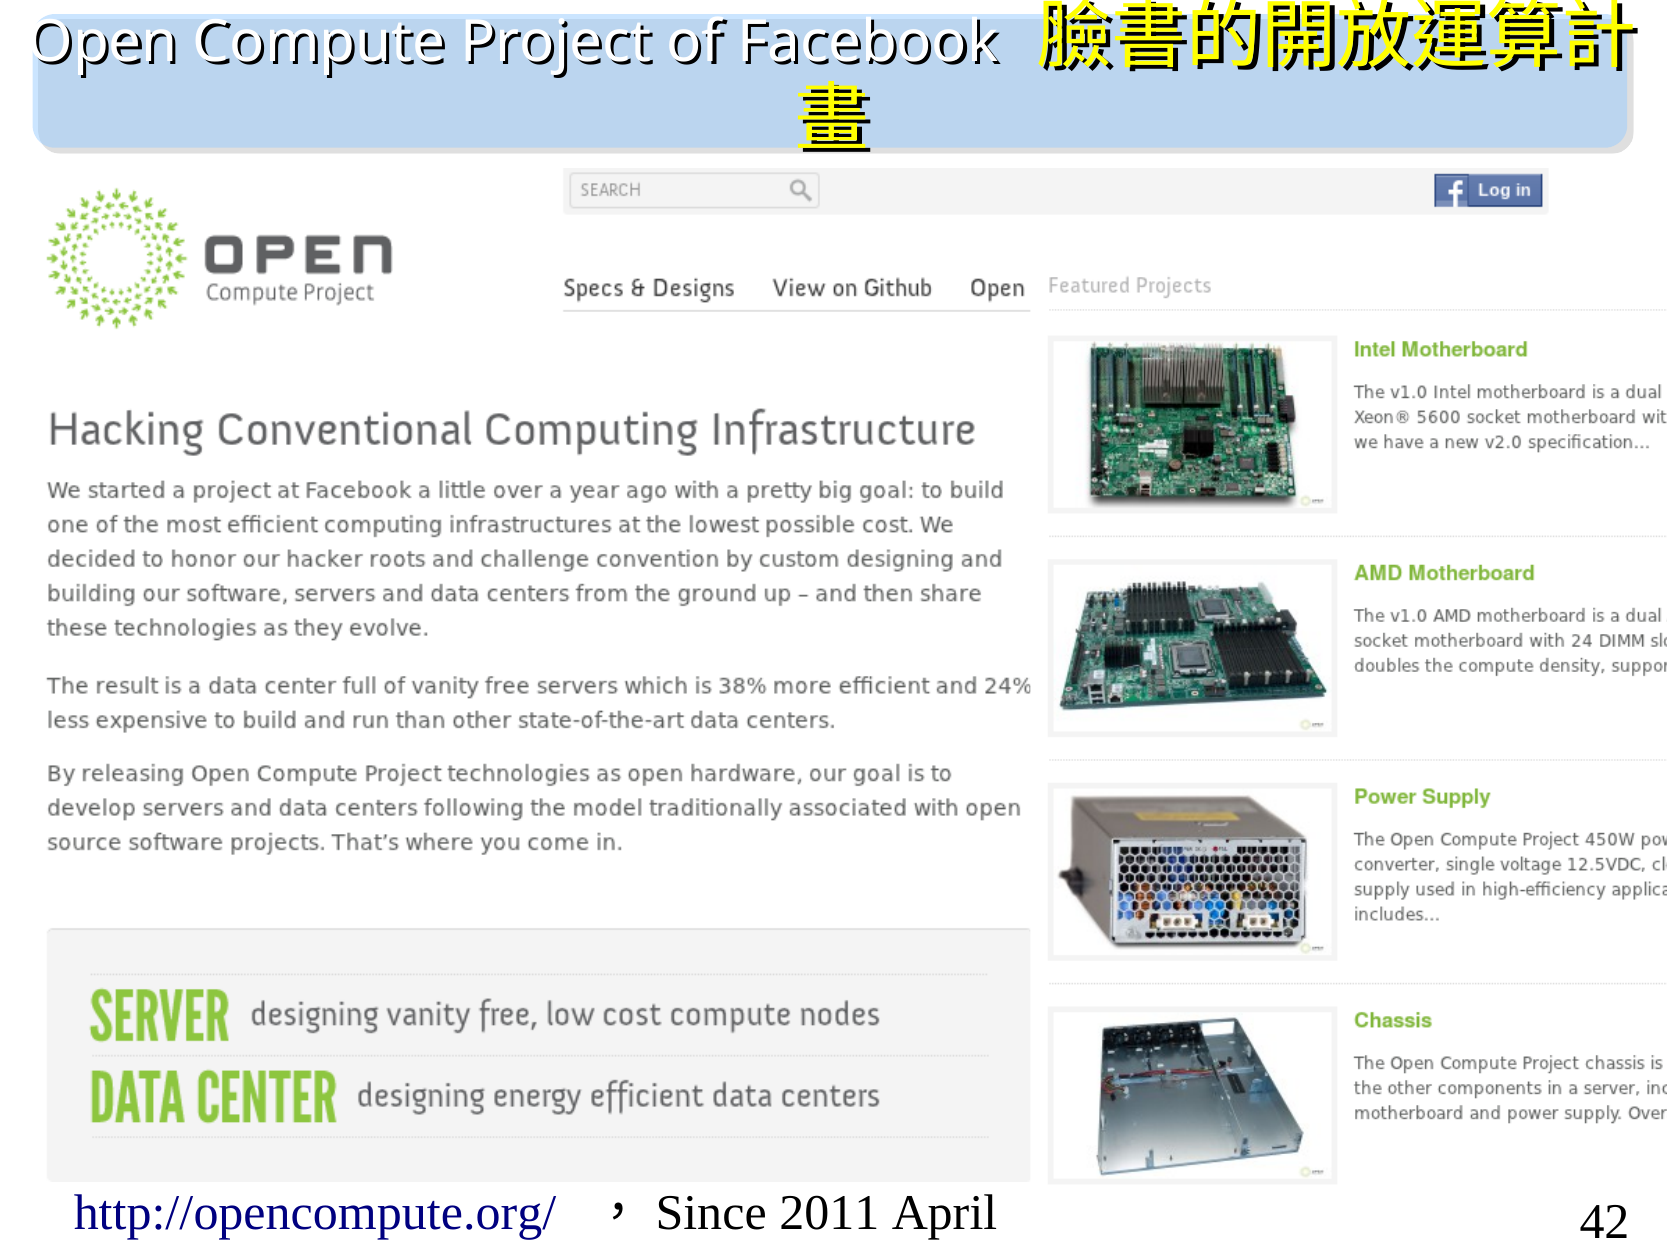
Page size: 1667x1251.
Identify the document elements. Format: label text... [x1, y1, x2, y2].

text_box http://opencompute.org/ ，Since 2011 April [58, 1172, 1046, 1248]
picture [5, 168, 1667, 1204]
title Open Compute Project of Facebook 臉書的開放運算計畫 [0, 7, 1665, 148]
